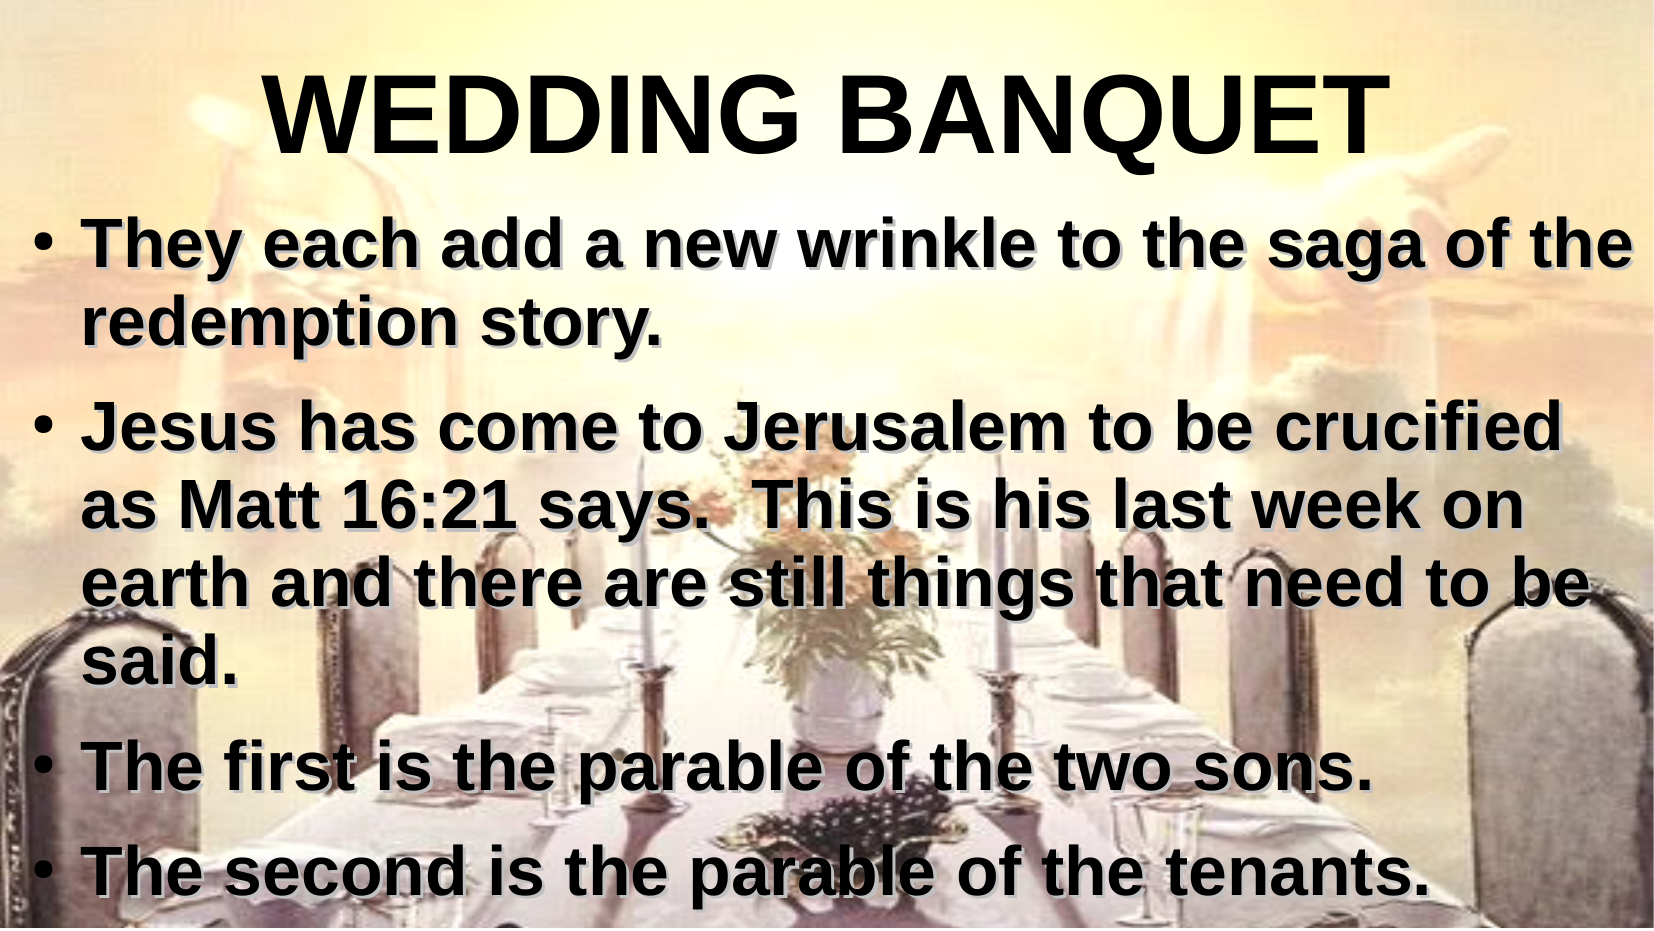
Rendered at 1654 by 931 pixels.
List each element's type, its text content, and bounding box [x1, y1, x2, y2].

list They each add a new wrinkle to the saga of the redemption story. Jesus has come to Jerusalem to be crucified as Matt 16:21 says. This is his last week on earth and there are still things that need to be said. The first is the parable of the two sons. The second is the parable of the tenants. [15, 204, 1636, 917]
title WEDDING BANQUET [82, 37, 1571, 193]
picture [0, 0, 1654, 928]
